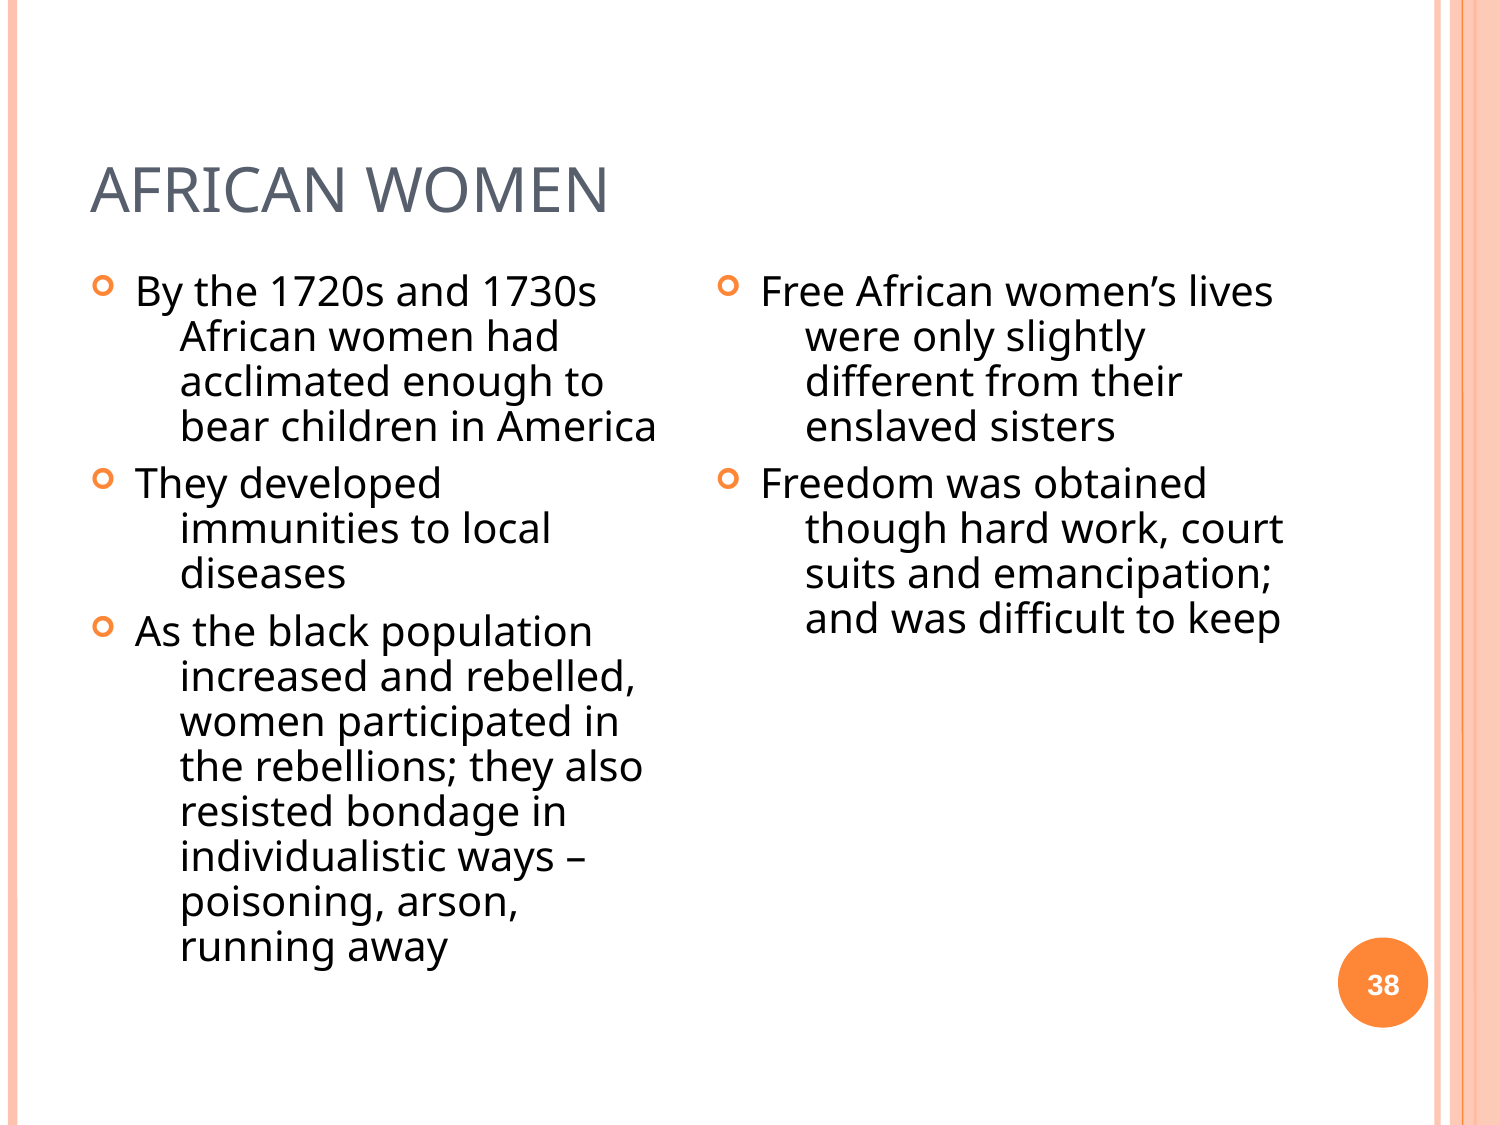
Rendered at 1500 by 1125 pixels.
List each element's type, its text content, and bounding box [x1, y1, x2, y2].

list Free African women’s lives were only slightly different from their enslaved sisters Freedom was obtained though hard work, court suits and emancipation; and was difficult to keep [700, 262, 1301, 1013]
text_box [1333, 940, 1434, 1027]
list By the 1720s and 1730s African women had acclimated enough to bear children in America They developed immunities to local diseases As the black population increased and rebelled, women participated in the rebellions; they also resisted bondage in individualistic ways – poisoning, arson, running away [75, 262, 676, 1013]
title African Women [75, 45, 1300, 233]
